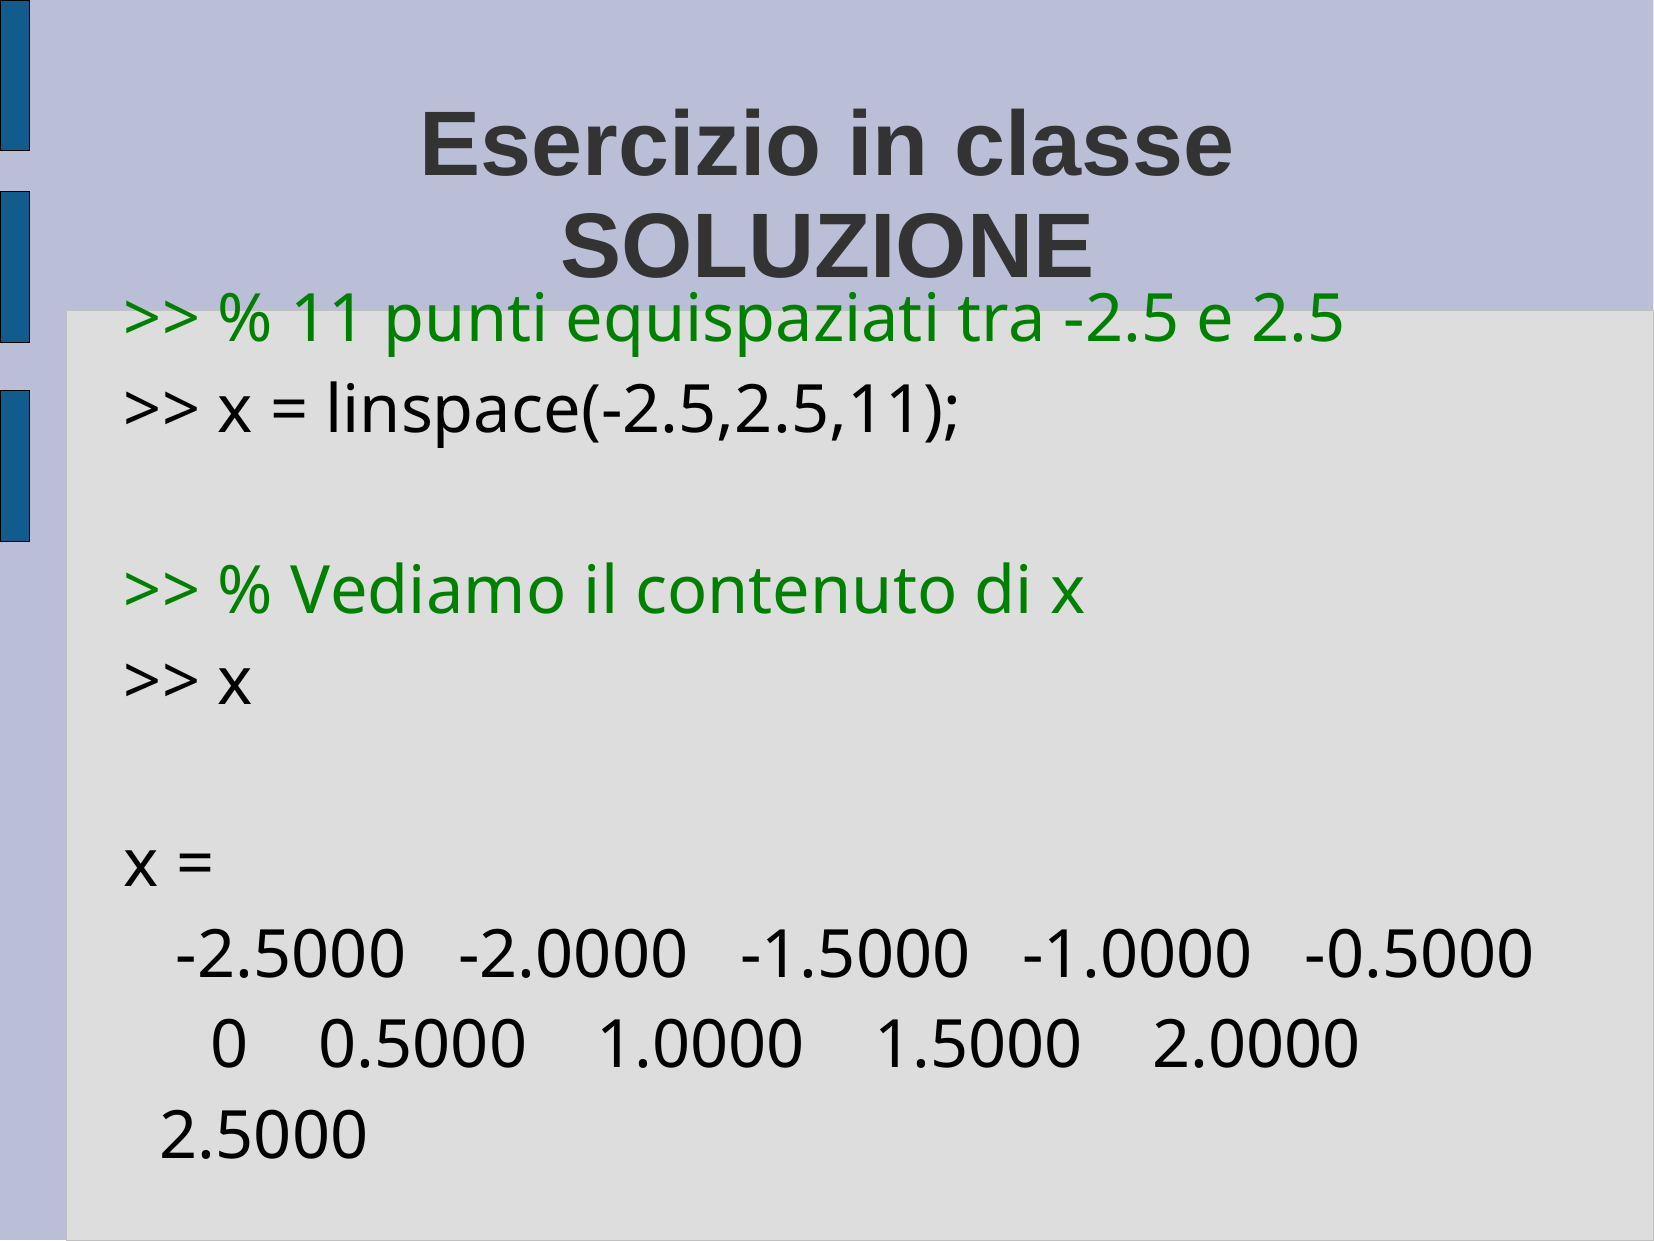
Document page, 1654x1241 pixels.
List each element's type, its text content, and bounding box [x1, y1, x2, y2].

subtitle >> % 11 punti equispaziati tra -2.5 e 2.5 >> x = linspace(-2.5,2.5,11); >> % Vediamo il contenuto di x >> x x = -2.5000 -2.0000 -1.5000 -1.0000 -0.5000 0 0.5000 1.0000 1.5000 2.0000 2.5000 [88, 323, 1625, 1216]
title Esercizio in classe SOLUZIONE [121, 91, 1534, 299]
